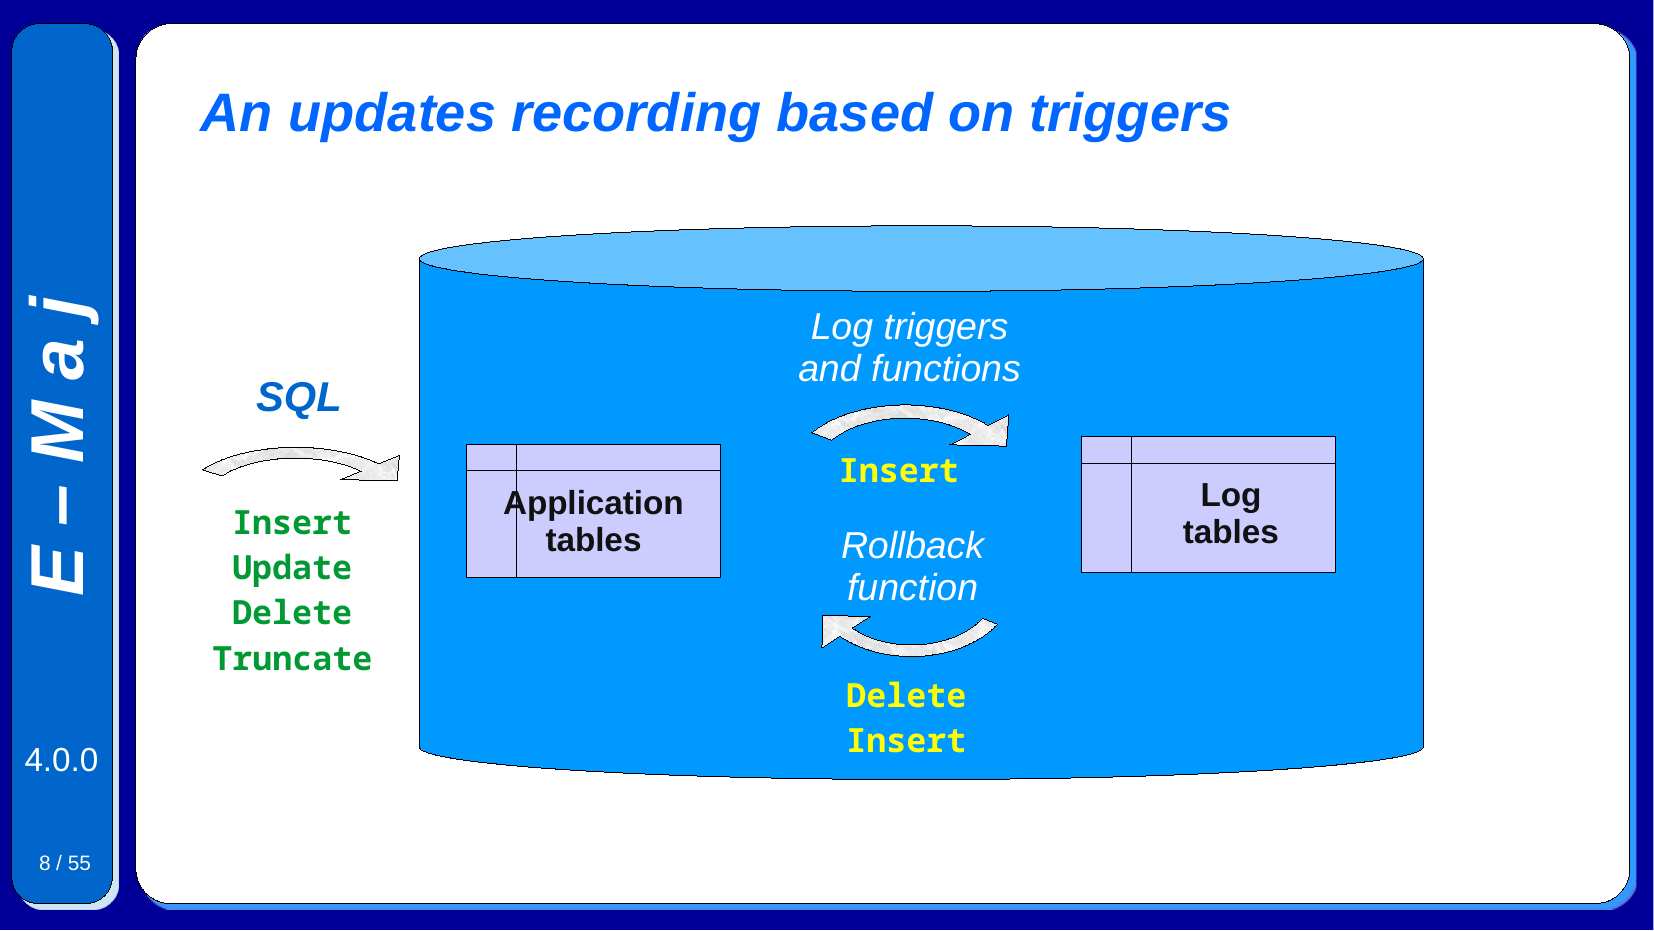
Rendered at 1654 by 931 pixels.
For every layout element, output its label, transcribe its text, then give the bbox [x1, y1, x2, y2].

title An updates recording based on triggers [200, 34, 1575, 191]
text_box [202, 447, 400, 481]
text_box SQL [194, 366, 404, 428]
text_box [419, 260, 1424, 780]
text_box Application tables [448, 476, 739, 569]
text_box Rollback function [755, 516, 1070, 616]
text_box Log triggers and functions [761, 298, 1058, 398]
text_box Log tables [1138, 468, 1323, 561]
text_box Insert Update Delete Truncate [183, 491, 402, 661]
text_box Insert [817, 439, 981, 494]
text_box Delete Insert [802, 664, 1010, 759]
